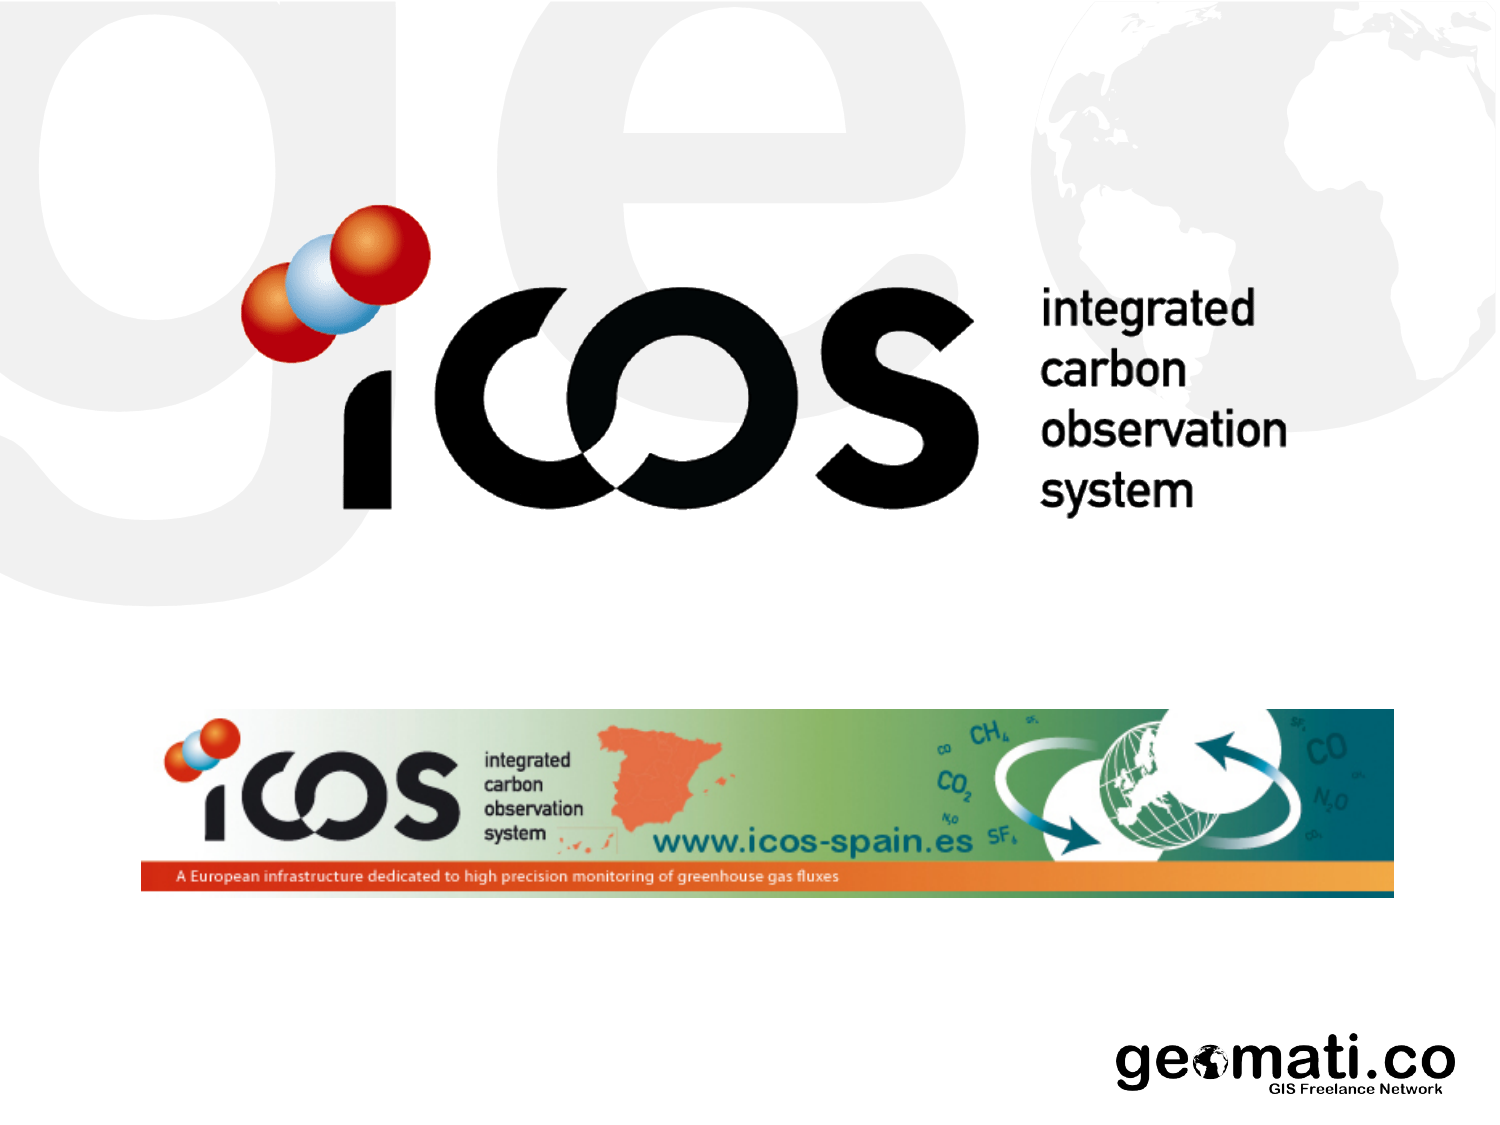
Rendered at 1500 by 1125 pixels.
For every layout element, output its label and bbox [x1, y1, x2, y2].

picture [1116, 1033, 1455, 1094]
picture [141, 709, 1394, 898]
picture [236, 200, 1317, 542]
